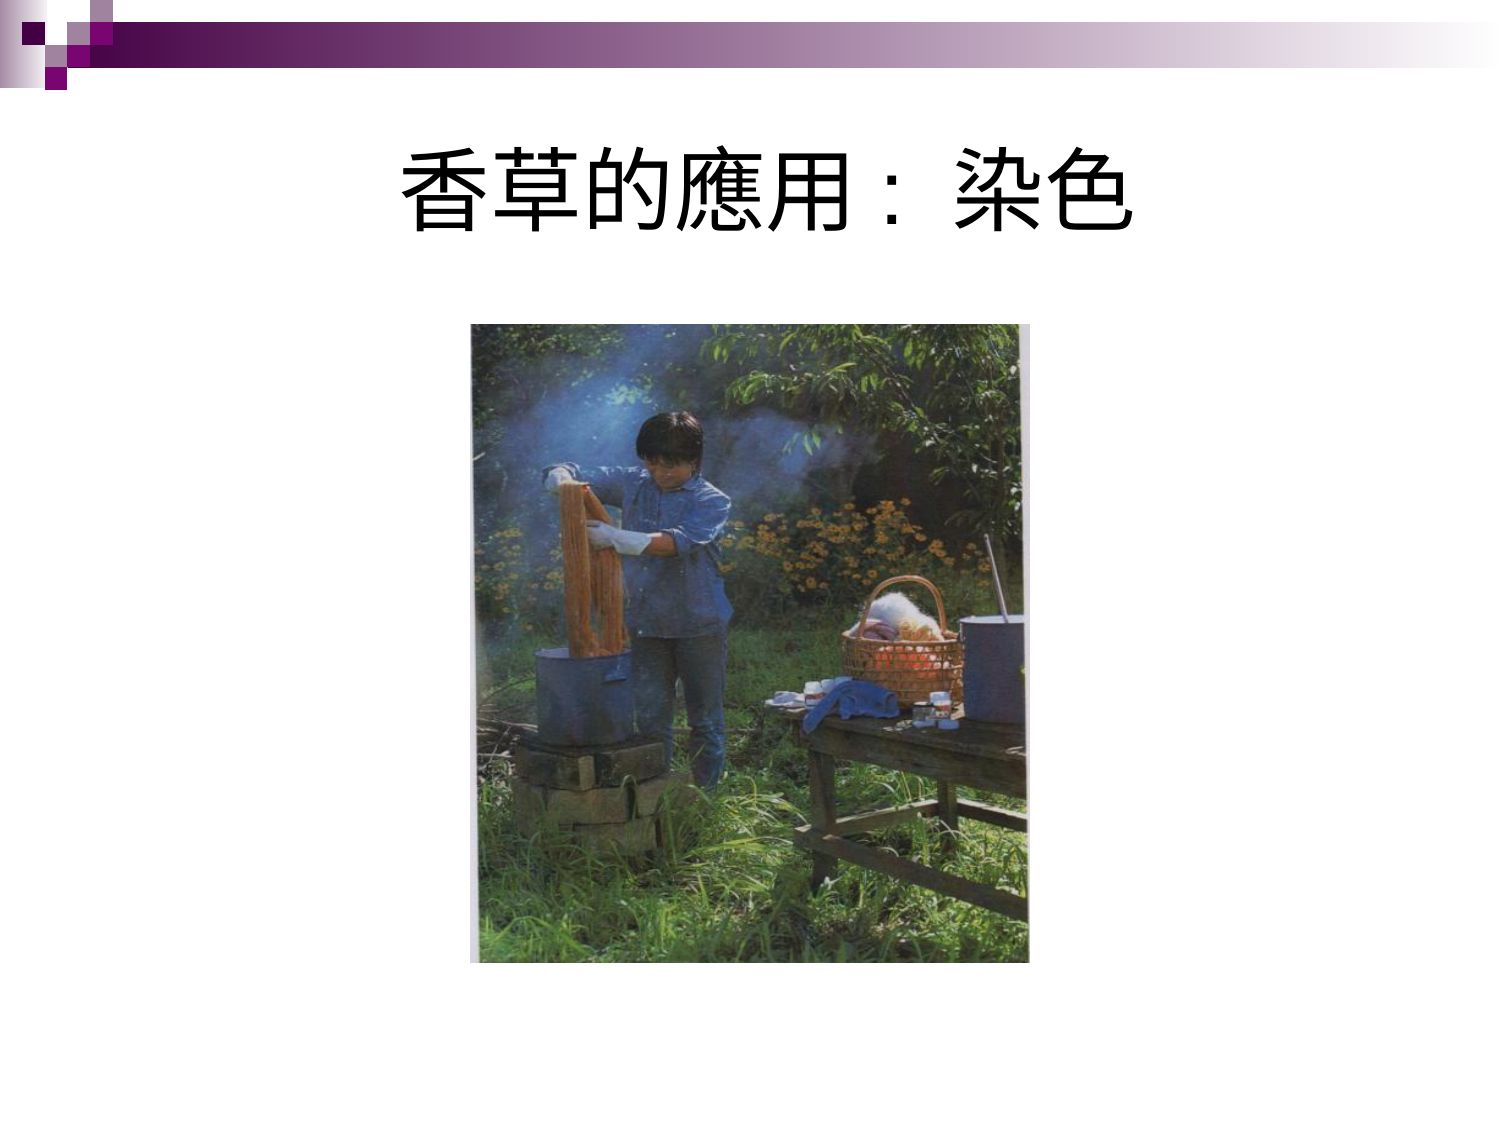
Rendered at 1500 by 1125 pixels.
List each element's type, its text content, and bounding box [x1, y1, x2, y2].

title 香草的應用: 染色 [75, 75, 1426, 300]
chart [470, 324, 1030, 963]
